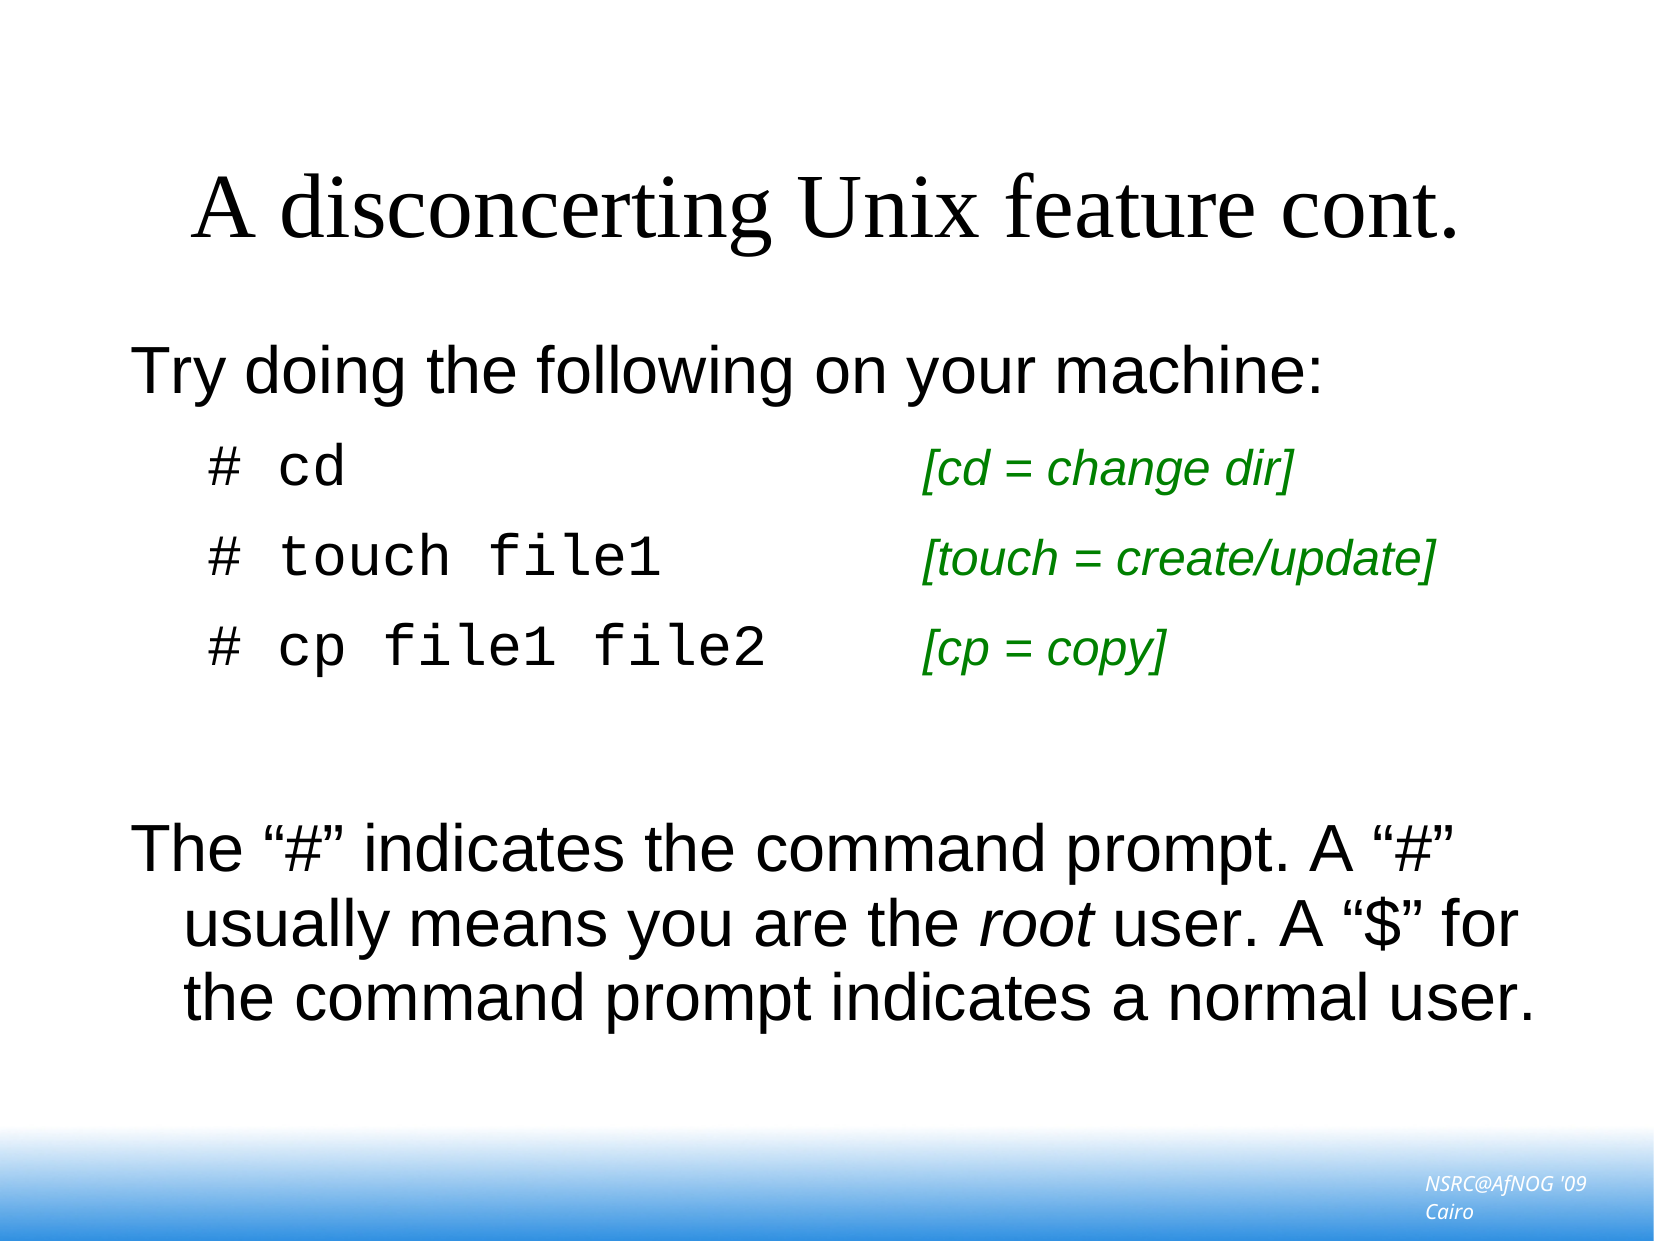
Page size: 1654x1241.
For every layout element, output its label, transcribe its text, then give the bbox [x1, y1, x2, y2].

picture [0, 1124, 1654, 1241]
title A disconcerting Unix feature cont. [121, 102, 1534, 310]
list Try doing the following on your machine: # cd [cd = change dir] # touch file1 [touch = create/update] # cp file1 file2 [cp = copy] The “#” indicates the command prompt. A “#” usually means you are the root user. A “$” for the command prompt indicates a normal user. [112, 332, 1576, 1163]
